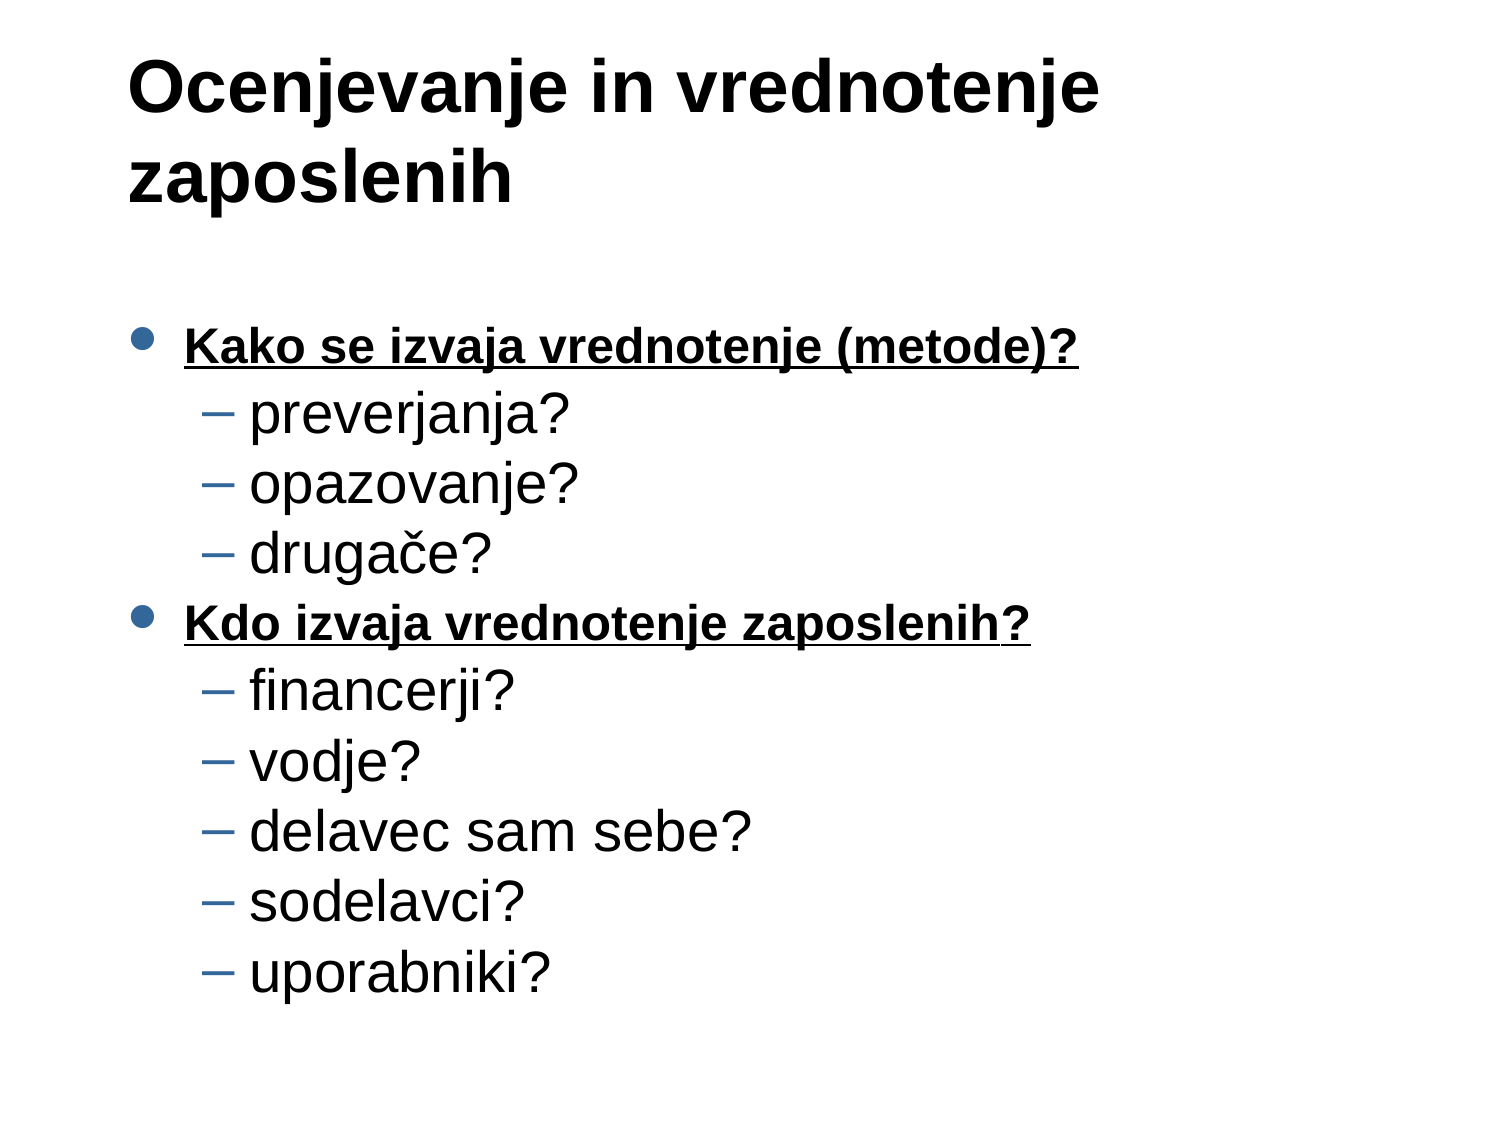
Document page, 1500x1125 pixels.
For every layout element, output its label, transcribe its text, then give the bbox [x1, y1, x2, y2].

list Kako se izvaja vrednotenje (metode)? preverjanja? opazovanje? drugače? Kdo izvaja vrednotenje zaposlenih? financerji? vodje? delavec sam sebe? sodelavci? uporabniki? [112, 312, 1388, 1097]
title Ocenjevanje in vrednotenje zaposlenih [112, 29, 1388, 225]
